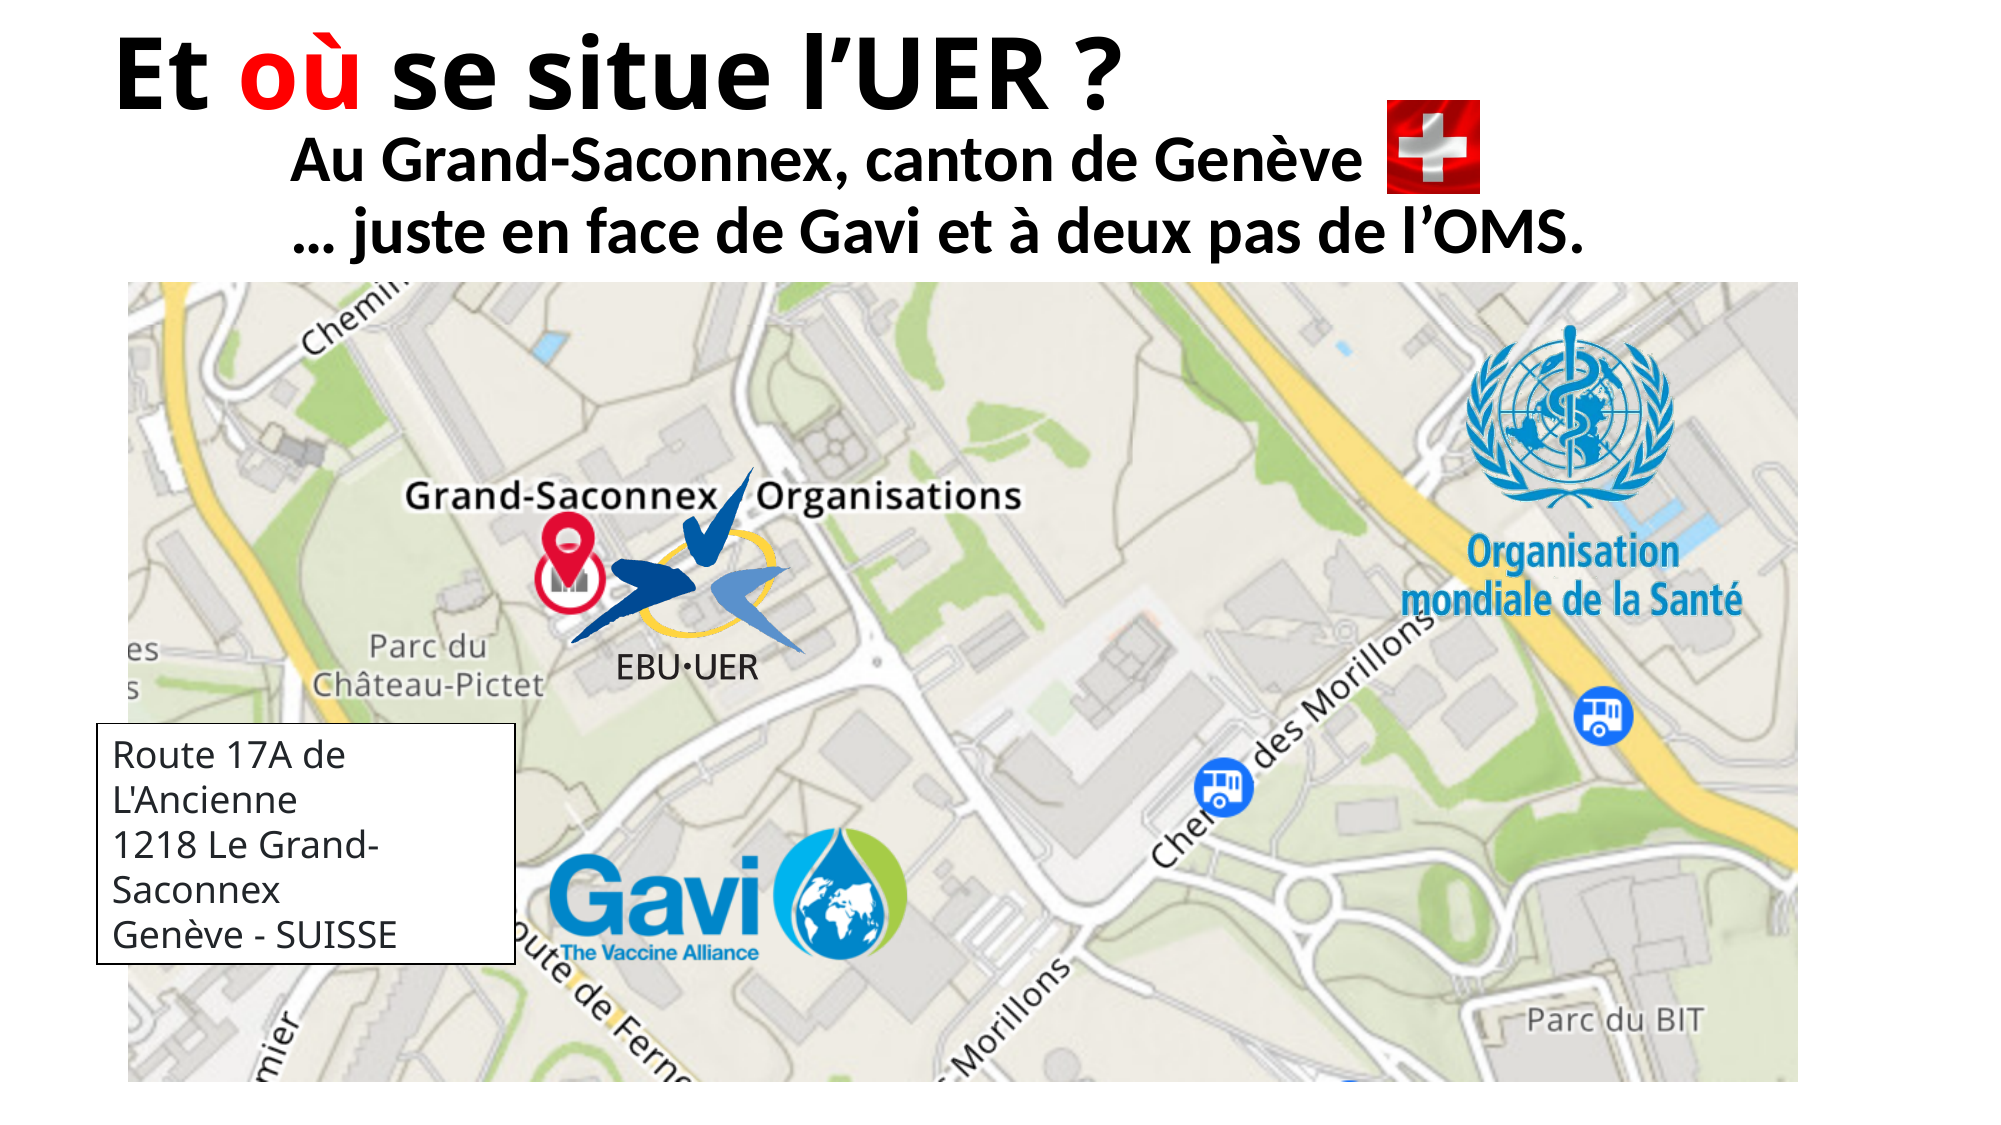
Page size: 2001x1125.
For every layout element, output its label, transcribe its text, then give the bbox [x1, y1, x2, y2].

text_box Et où se situe l’UER ? [96, 2, 1247, 260]
picture [1387, 100, 1480, 194]
text_box Route 17A de L'Ancienne 1218 Le Grand-Saconnex Genève - SUISSE [96, 723, 516, 876]
title Au Grand-Saconnex, canton de Genève … juste en face de Gavi et à deux pas de l’OMS. [275, 87, 2000, 305]
picture [128, 282, 1798, 1093]
